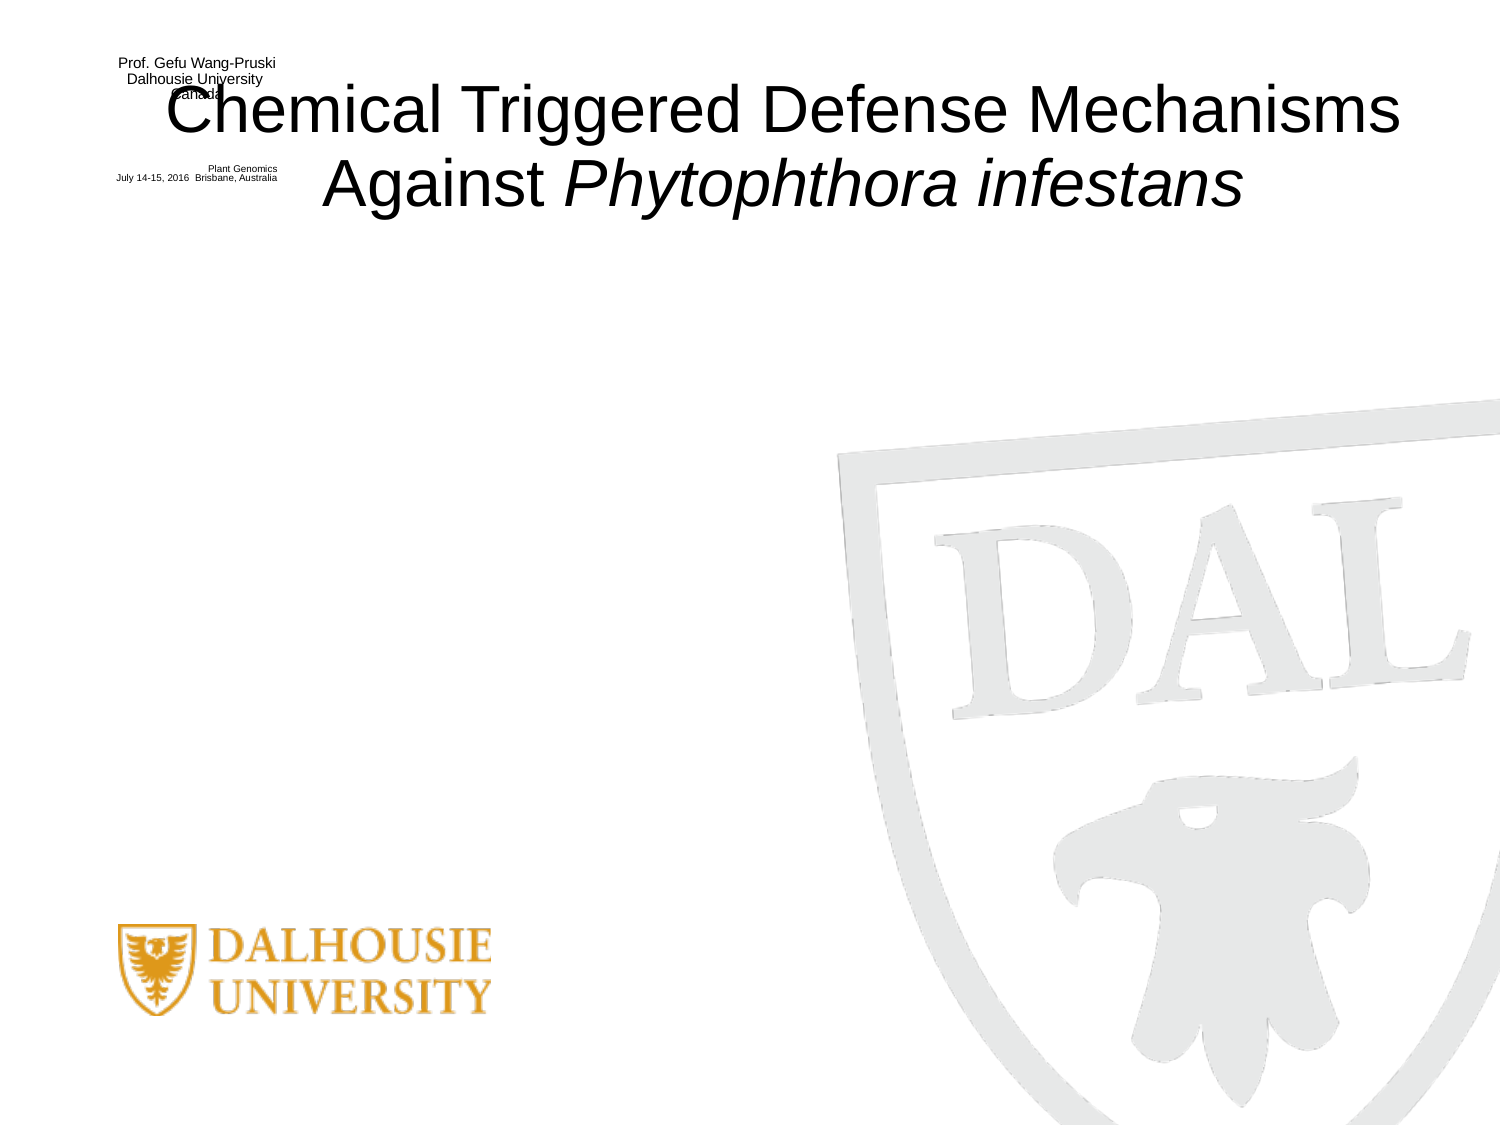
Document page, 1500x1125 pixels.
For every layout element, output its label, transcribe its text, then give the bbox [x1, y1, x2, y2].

list Prof. Gefu Wang-Pruski Dalhousie University Canada Plant Genomics July 14-15, 2016 Brisbane, Australia [180, 495, 1366, 1028]
list Chemical Triggered Defense Mechanisms Against Phytophthora infestans [91, 64, 1477, 473]
